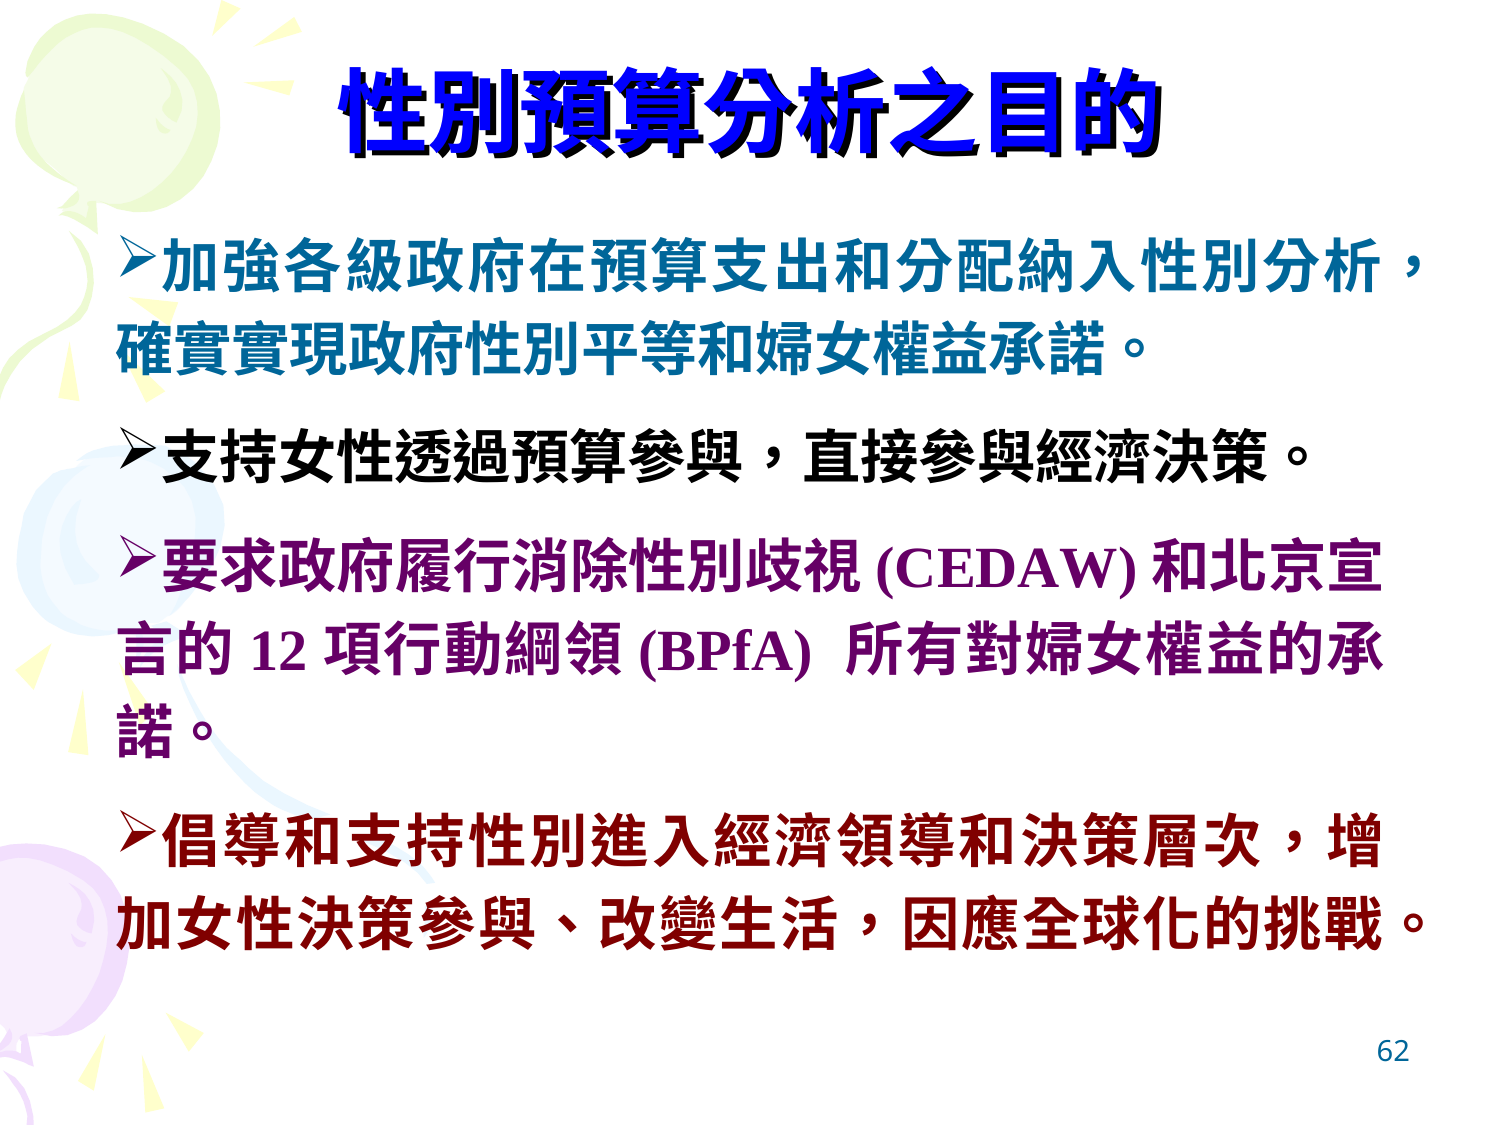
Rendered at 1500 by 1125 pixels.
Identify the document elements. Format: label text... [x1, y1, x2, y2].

title 性別預算分析之目的 [72, 66, 1426, 173]
list 加強各級政府在預算支出和分配納入性別分析，確實實現政府性別平等和婦女權益承諾。 支持女性透過預算參與，直接參與經濟決策。 要求政府履行消除性別歧視(CEDAW)和北京宣言的12項行動綱領(BPfA) 所有對婦女權益的承諾。 倡導和支持性別進入經濟領導和決策層次，增加女性決策參與、改變生活，因應全球化的挑戰。 [100, 208, 1400, 994]
text_box <編號> [1074, 1024, 1426, 1100]
